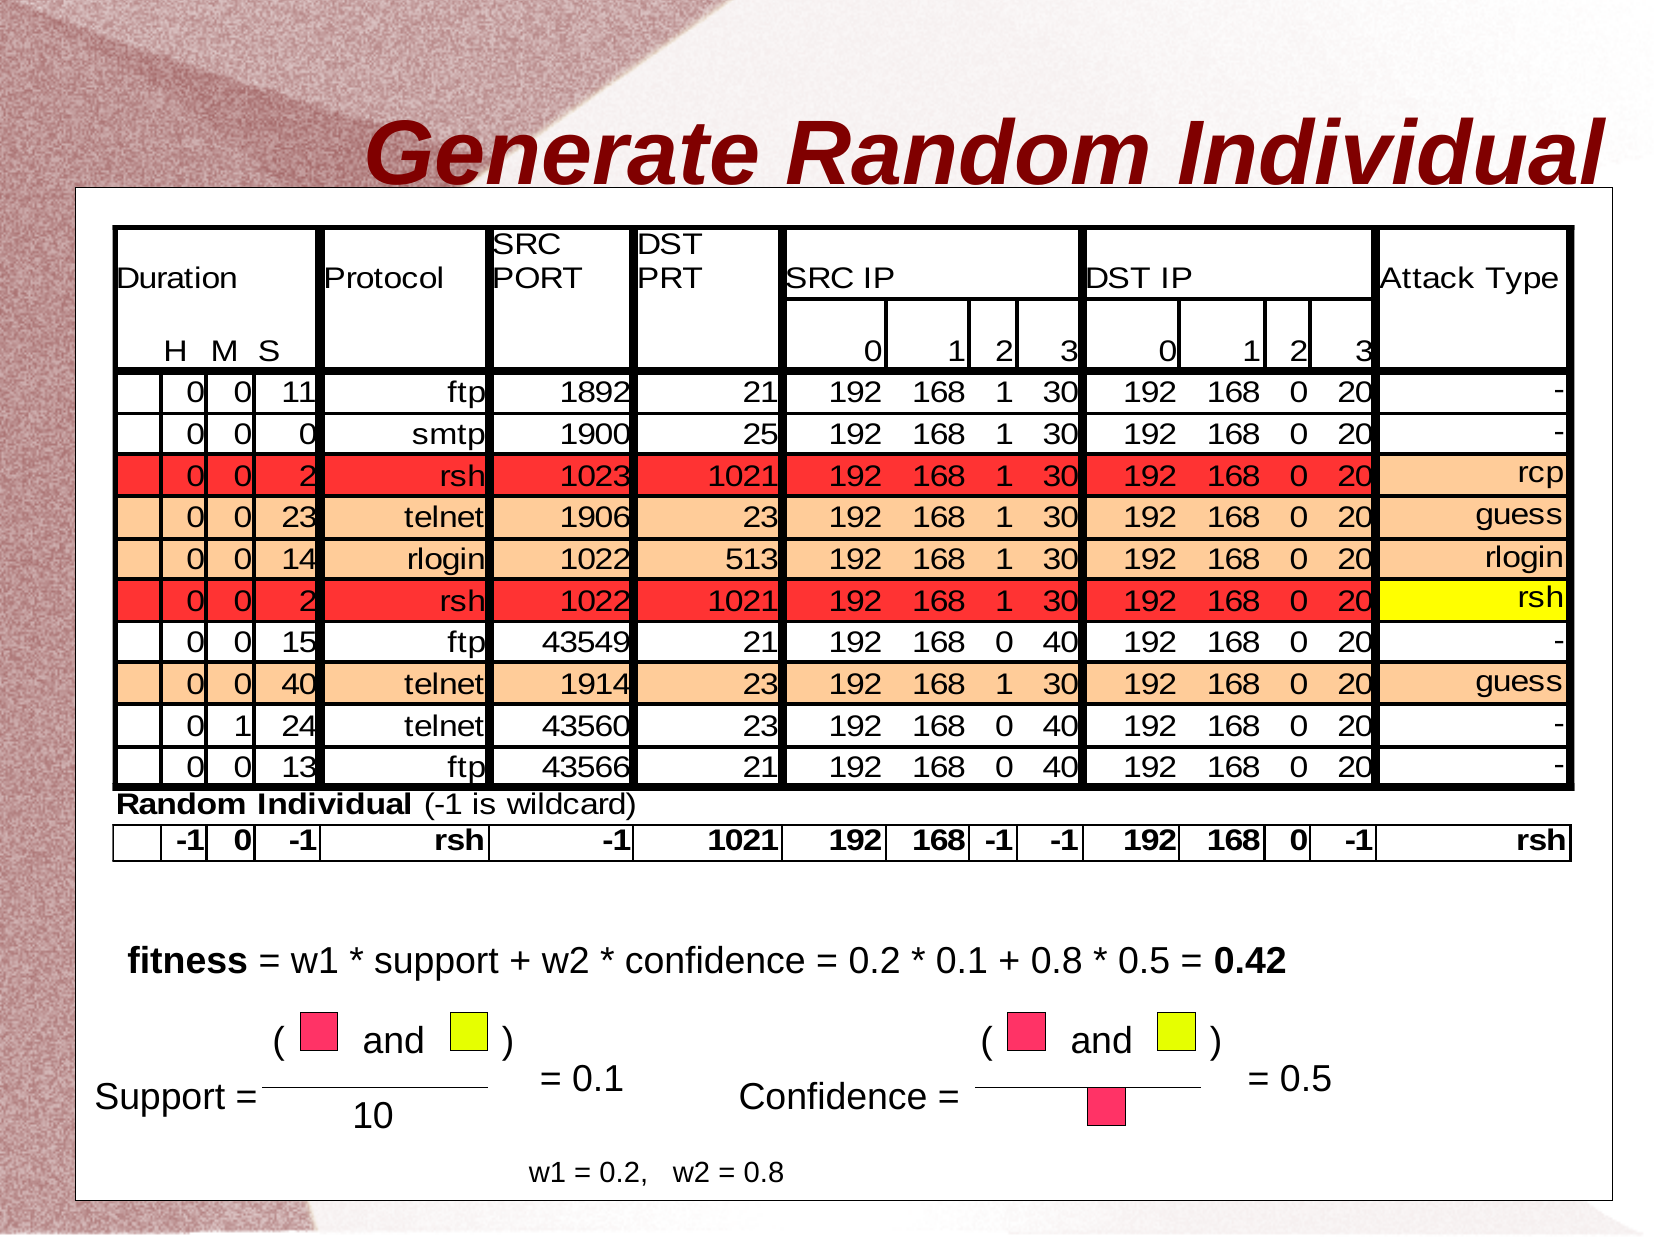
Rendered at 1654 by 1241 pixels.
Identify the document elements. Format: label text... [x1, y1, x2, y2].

text_box fitness = w1 * support + w2 * confidence = 0.2 * 0.1 + 0.8 * 0.5 = 0.42 [112, 932, 1302, 990]
text_box ) [487, 1012, 530, 1070]
picture [0, 0, 1654, 1241]
chart [112, 225, 1575, 864]
text_box = 0.1 [525, 1050, 640, 1126]
title Generate Random Individual [150, 56, 1607, 250]
text_box ( [965, 1012, 1008, 1070]
text_box and [337, 1012, 440, 1070]
text_box Support = [79, 1068, 273, 1126]
text_box ) [1194, 1012, 1238, 1070]
text_box ( [257, 1012, 301, 1070]
text_box [75, 187, 1613, 1201]
text_box 10 [337, 1087, 409, 1163]
text_box and [1045, 1012, 1148, 1070]
text_box Confidence = [723, 1068, 976, 1126]
text_box = 0.5 [1232, 1050, 1348, 1126]
text_box w1 = 0.2, w2 = 0.8 [514, 1148, 801, 1196]
